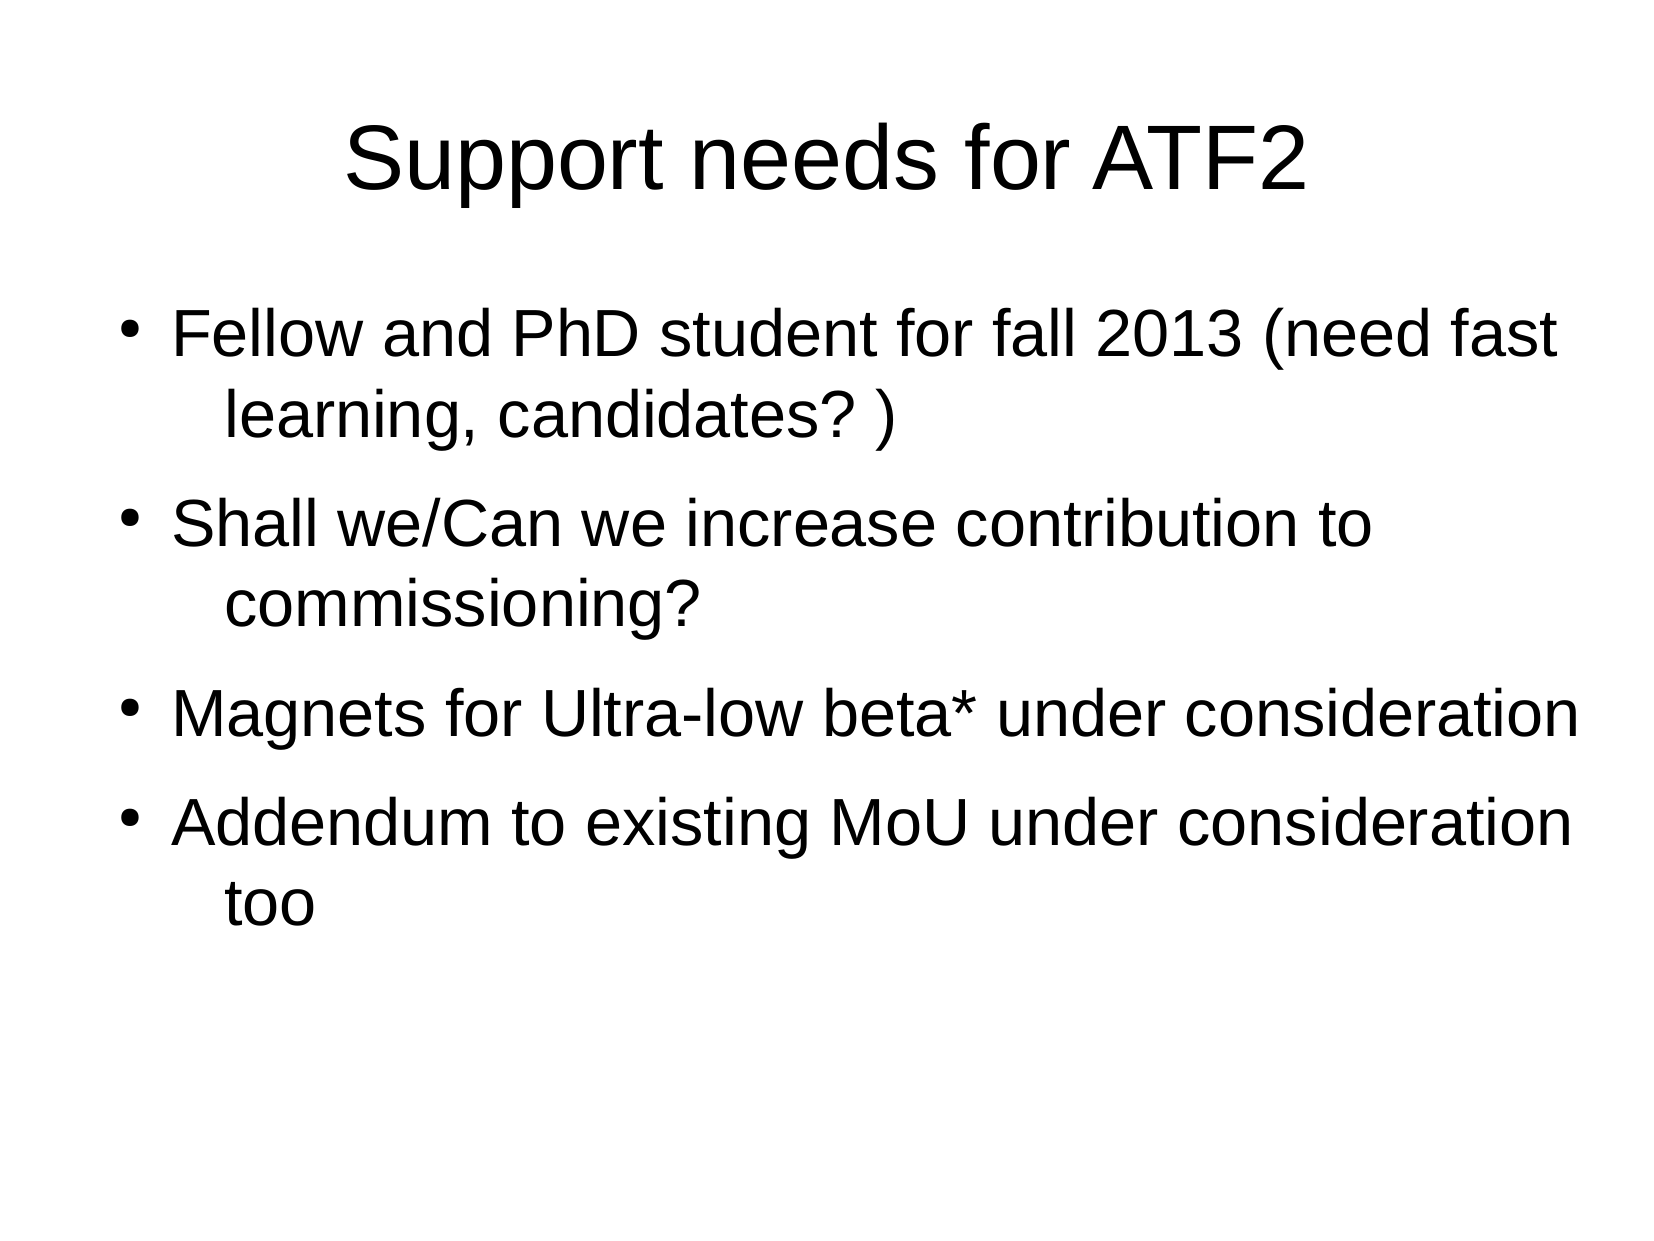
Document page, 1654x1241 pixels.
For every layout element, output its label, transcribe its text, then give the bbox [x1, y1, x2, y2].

title Support needs for ATF2 [82, 49, 1571, 257]
list Fellow and PhD student for fall 2013 (need fast learning, candidates? ) Shall we/Can we increase contribution to commissioning? Magnets for Ultra-low beta* under consideration Addendum to existing MoU under consideration too [82, 290, 1621, 1010]
